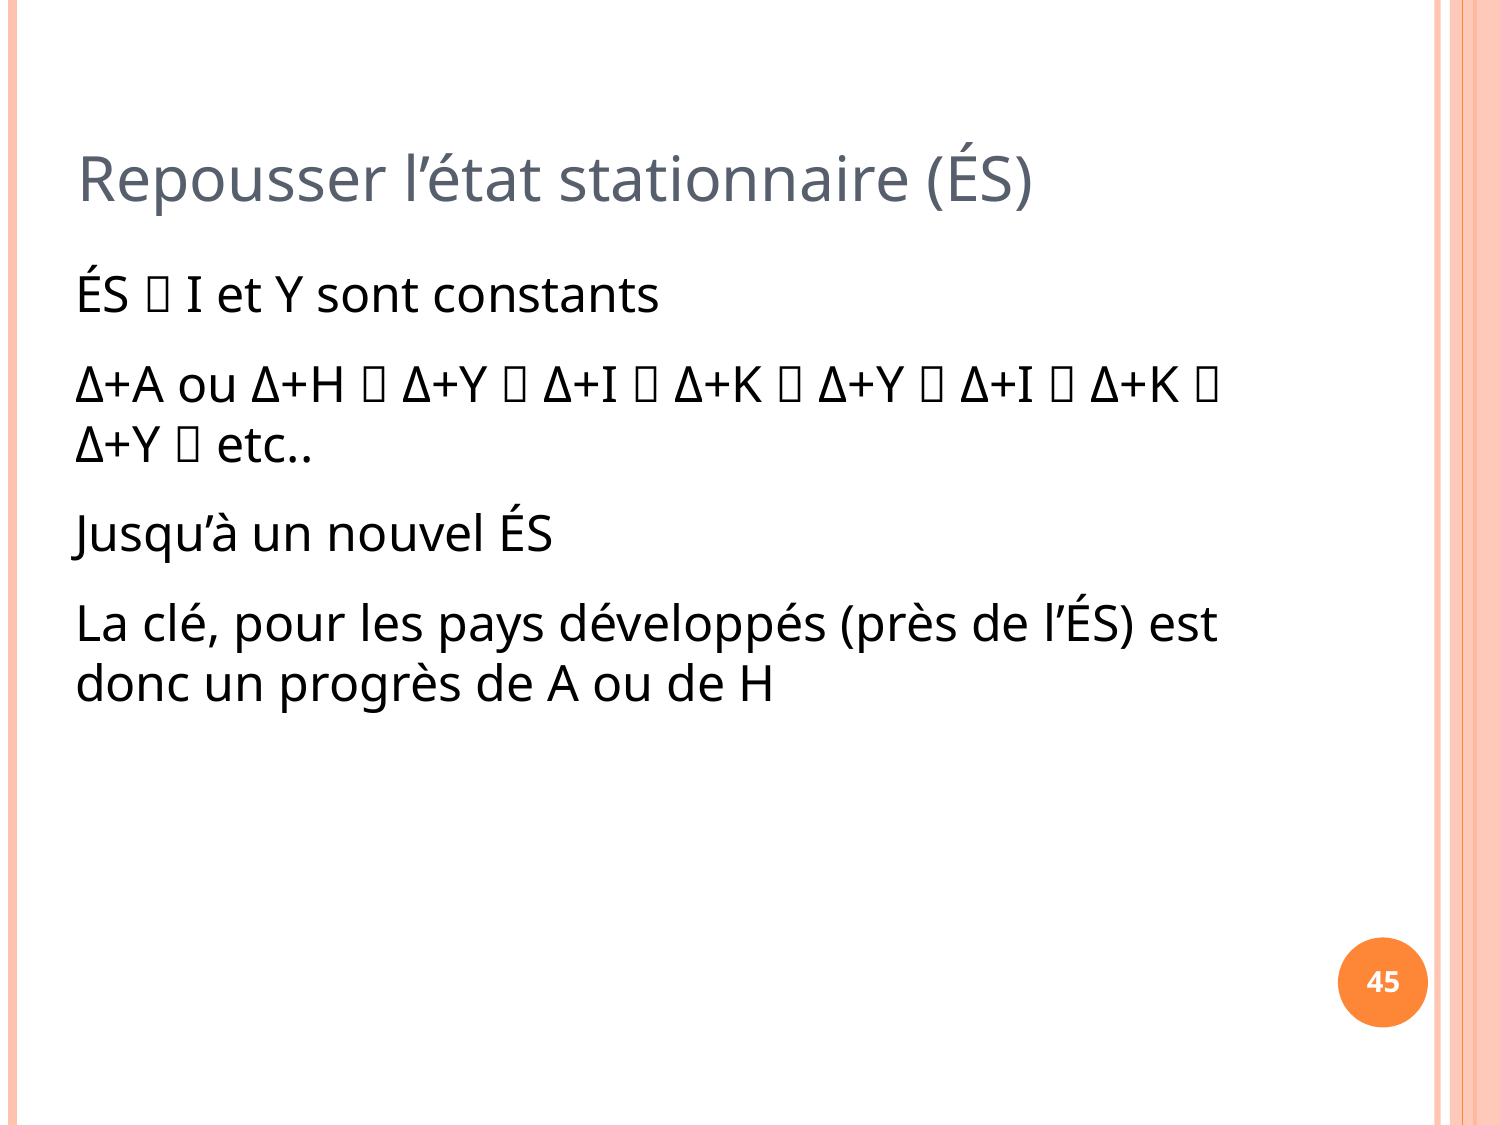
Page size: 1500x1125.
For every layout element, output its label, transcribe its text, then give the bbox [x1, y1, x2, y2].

slide_number <numéro> [1333, 940, 1434, 1027]
list ÉS  I et Y sont constants Δ+A ou Δ+H  Δ+Y  Δ+I  Δ+K  Δ+Y  Δ+I  Δ+K  Δ+Y  etc.. Jusqu’à un nouvel ÉS La clé, pour les pays développés (près de l’ÉS) est donc un progrès de A ou de H [75, 262, 1300, 1062]
title Repousser l’état stationnaire (ÉS) [62, 37, 1450, 222]
